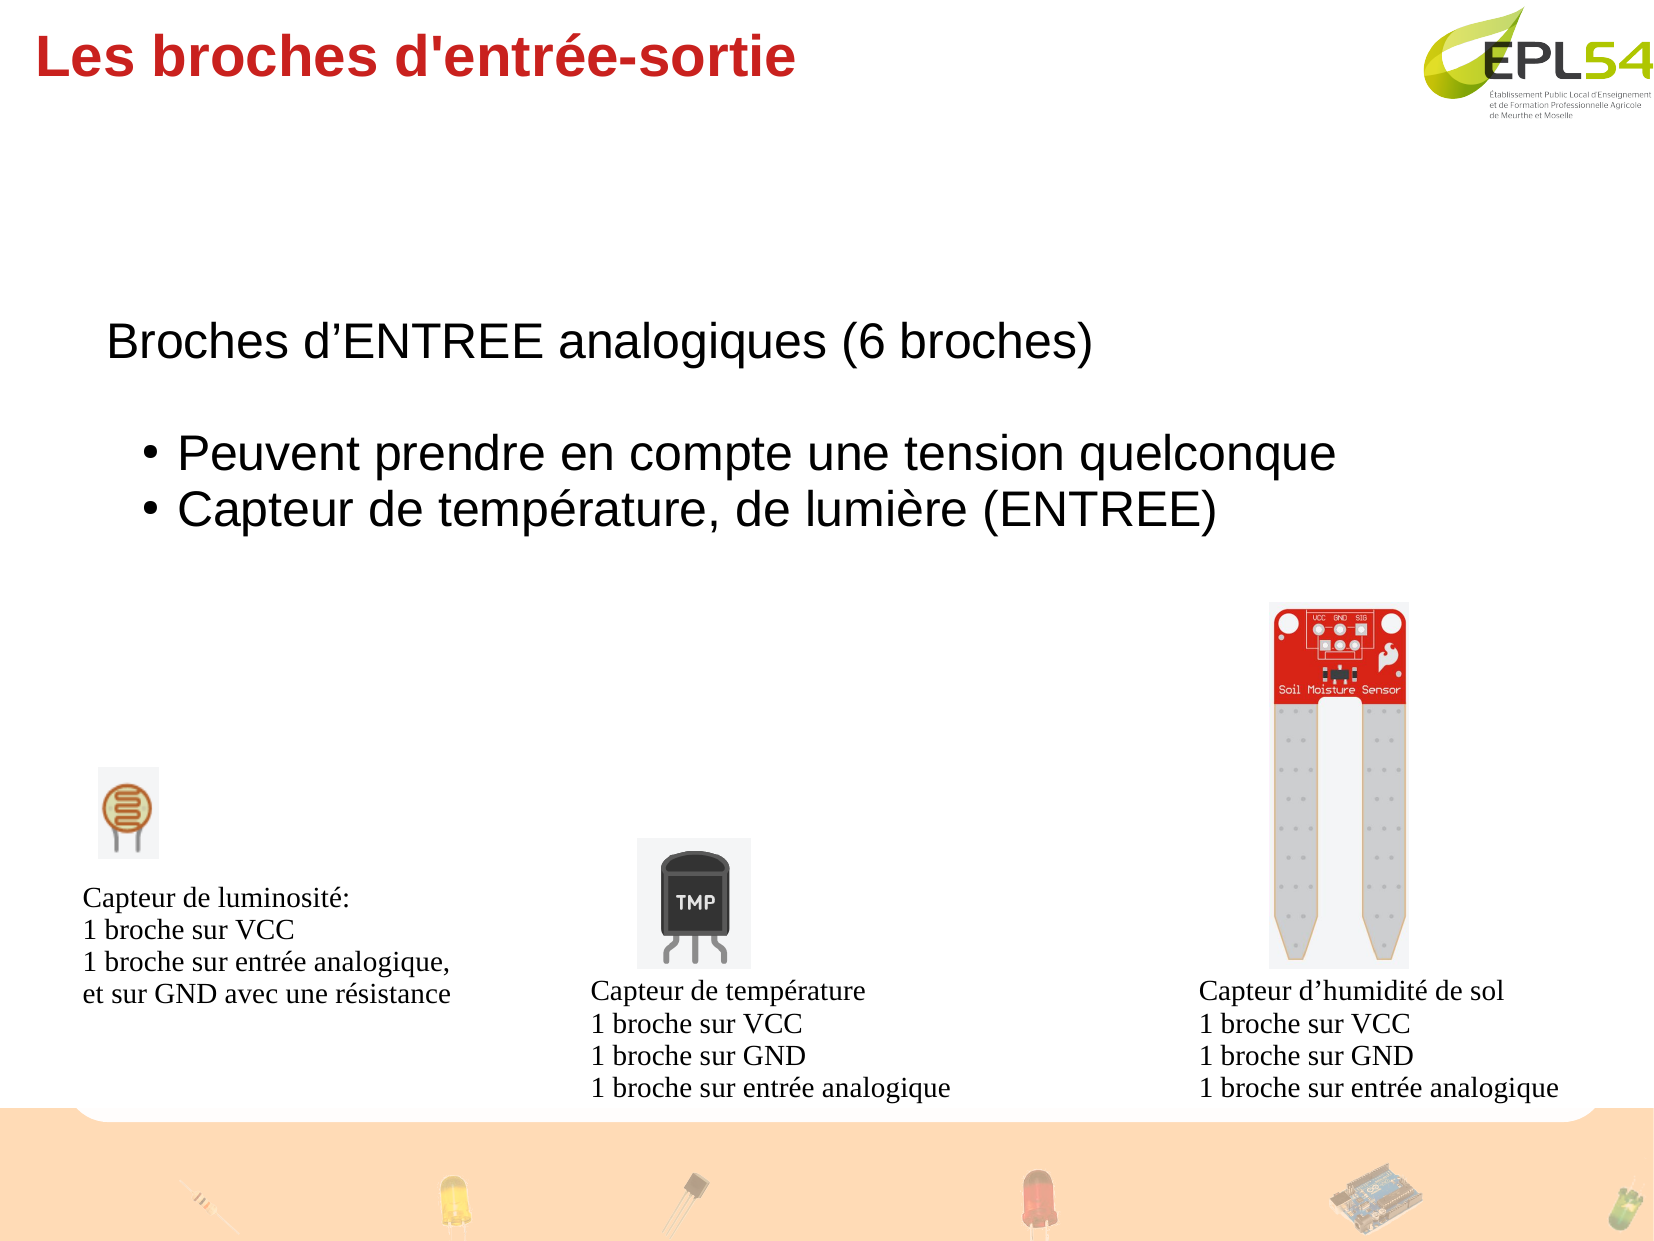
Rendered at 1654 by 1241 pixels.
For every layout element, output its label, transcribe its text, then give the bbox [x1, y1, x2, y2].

picture [1409, 6, 1654, 119]
title Les broches d'entrée-sortie [35, 5, 1335, 107]
text_box Capteur d’humidité de sol 1 broche sur VCC 1 broche sur GND 1 broche sur entrée analogique [1198, 968, 1565, 1111]
text_box Capteur de luminosité: 1 broche sur VCC 1 broche sur entrée analogique, et sur GND avec une résistance [82, 874, 473, 1017]
picture [98, 767, 159, 859]
picture [1269, 602, 1409, 968]
text_box Broches d’ENTREE analogiques (6 broches) Peuvent prendre en compte une tension quelconque Capteur de température, de lumière (ENTREE) [70, 171, 1654, 680]
text_box Capteur de température 1 broche sur VCC 1 broche sur GND 1 broche sur entrée analogique [590, 968, 957, 1111]
picture [637, 838, 751, 968]
